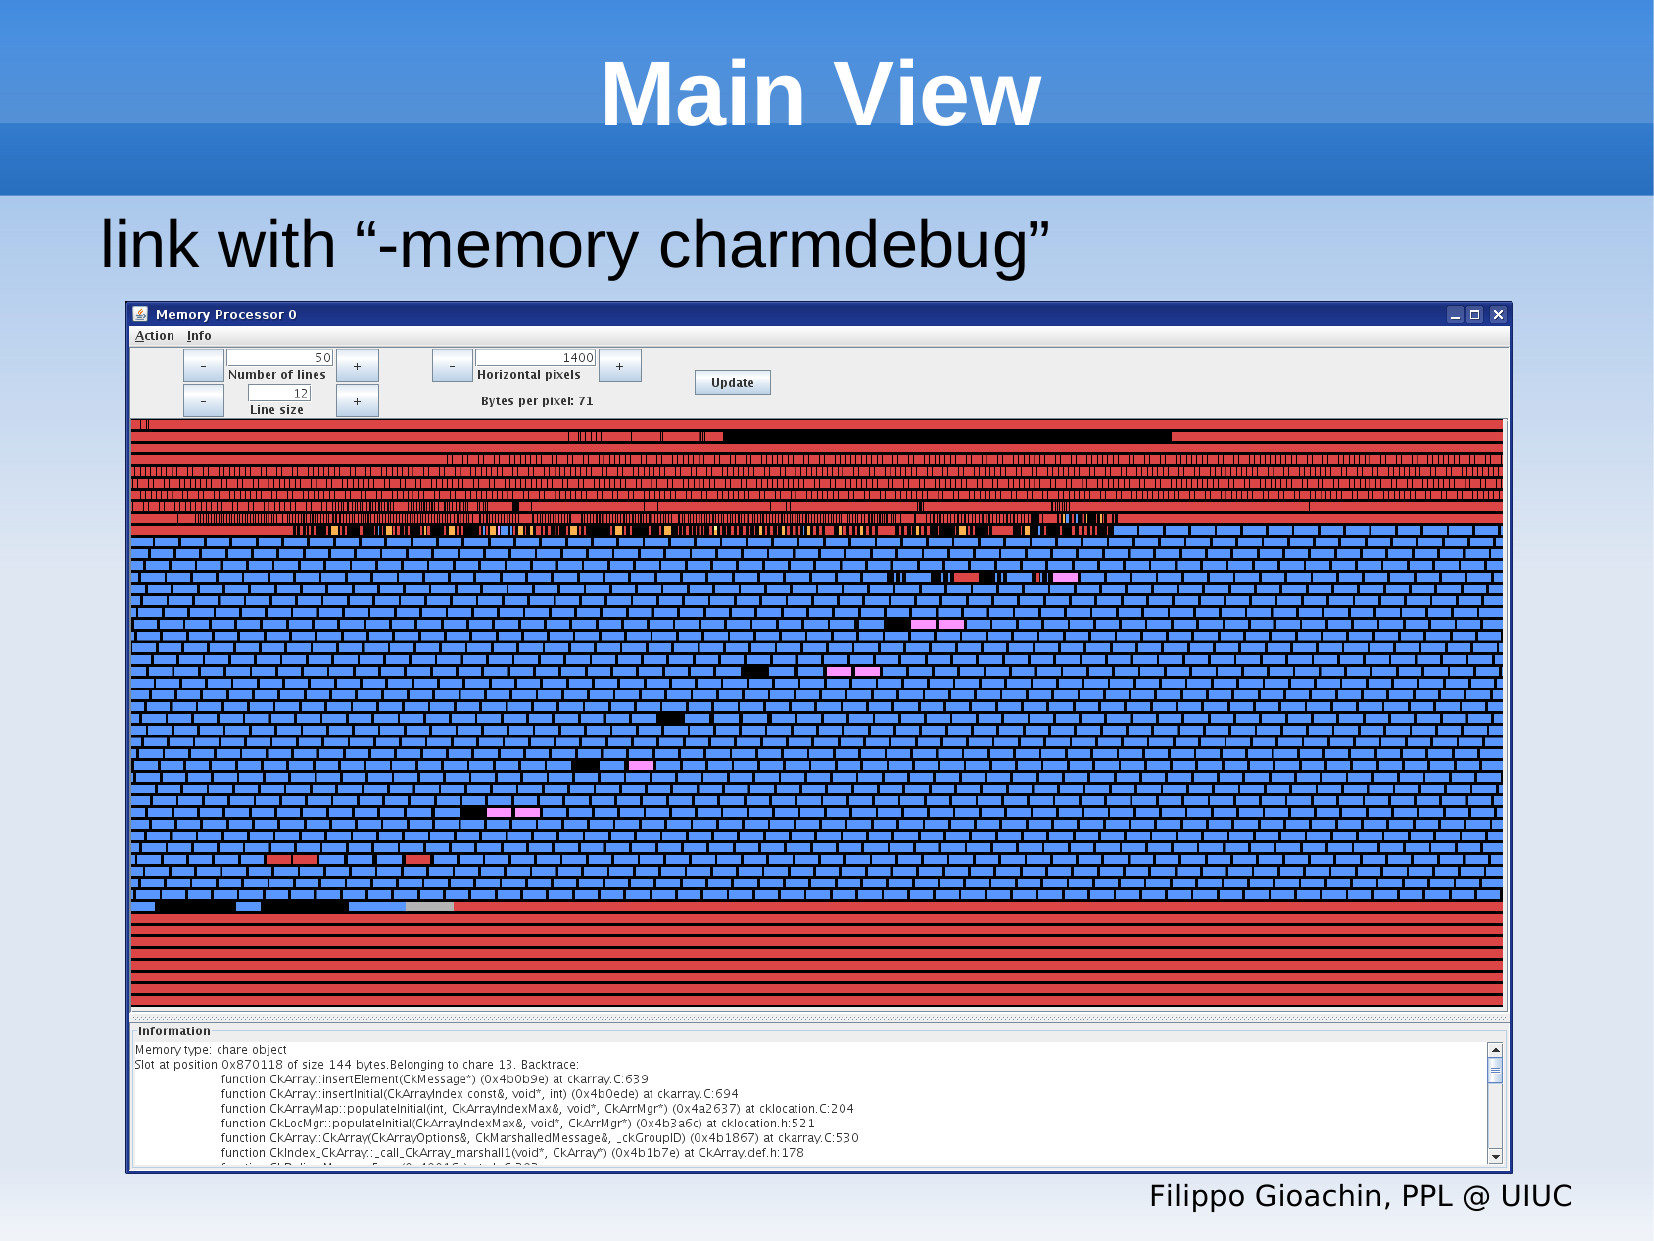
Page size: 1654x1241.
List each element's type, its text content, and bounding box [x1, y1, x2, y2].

picture [0, 0, 1654, 1241]
title Main View [76, 0, 1565, 208]
list link with “-memory charmdebug” [82, 207, 1571, 1027]
